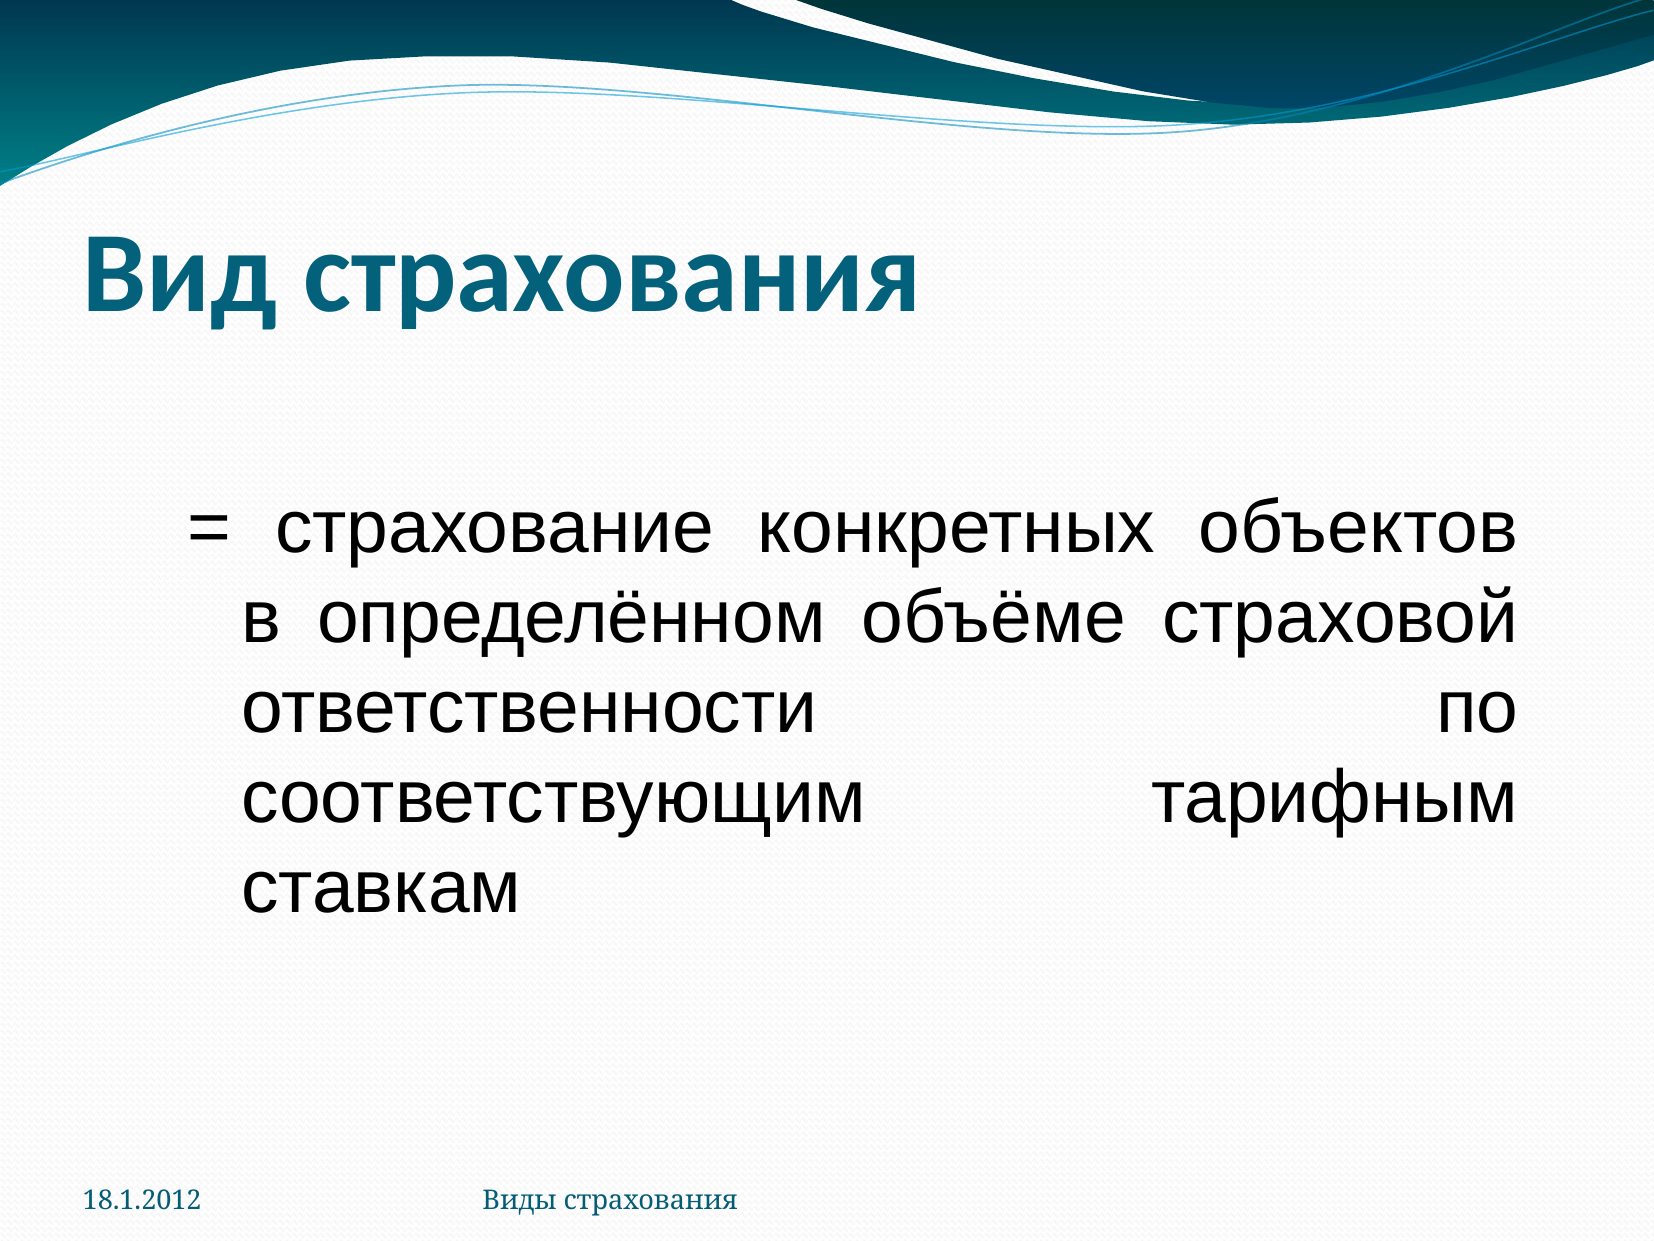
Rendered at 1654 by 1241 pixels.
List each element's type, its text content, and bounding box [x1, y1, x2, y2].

title Вид страхования [82, 127, 1571, 335]
text_box Виды страхования [482, 1149, 1089, 1216]
text_box 18.1.2012 [82, 1149, 469, 1216]
list = страхование конкретных объектов в определённом объёме страховой ответственности по соответствующим тарифным ставкам [82, 349, 1536, 1061]
